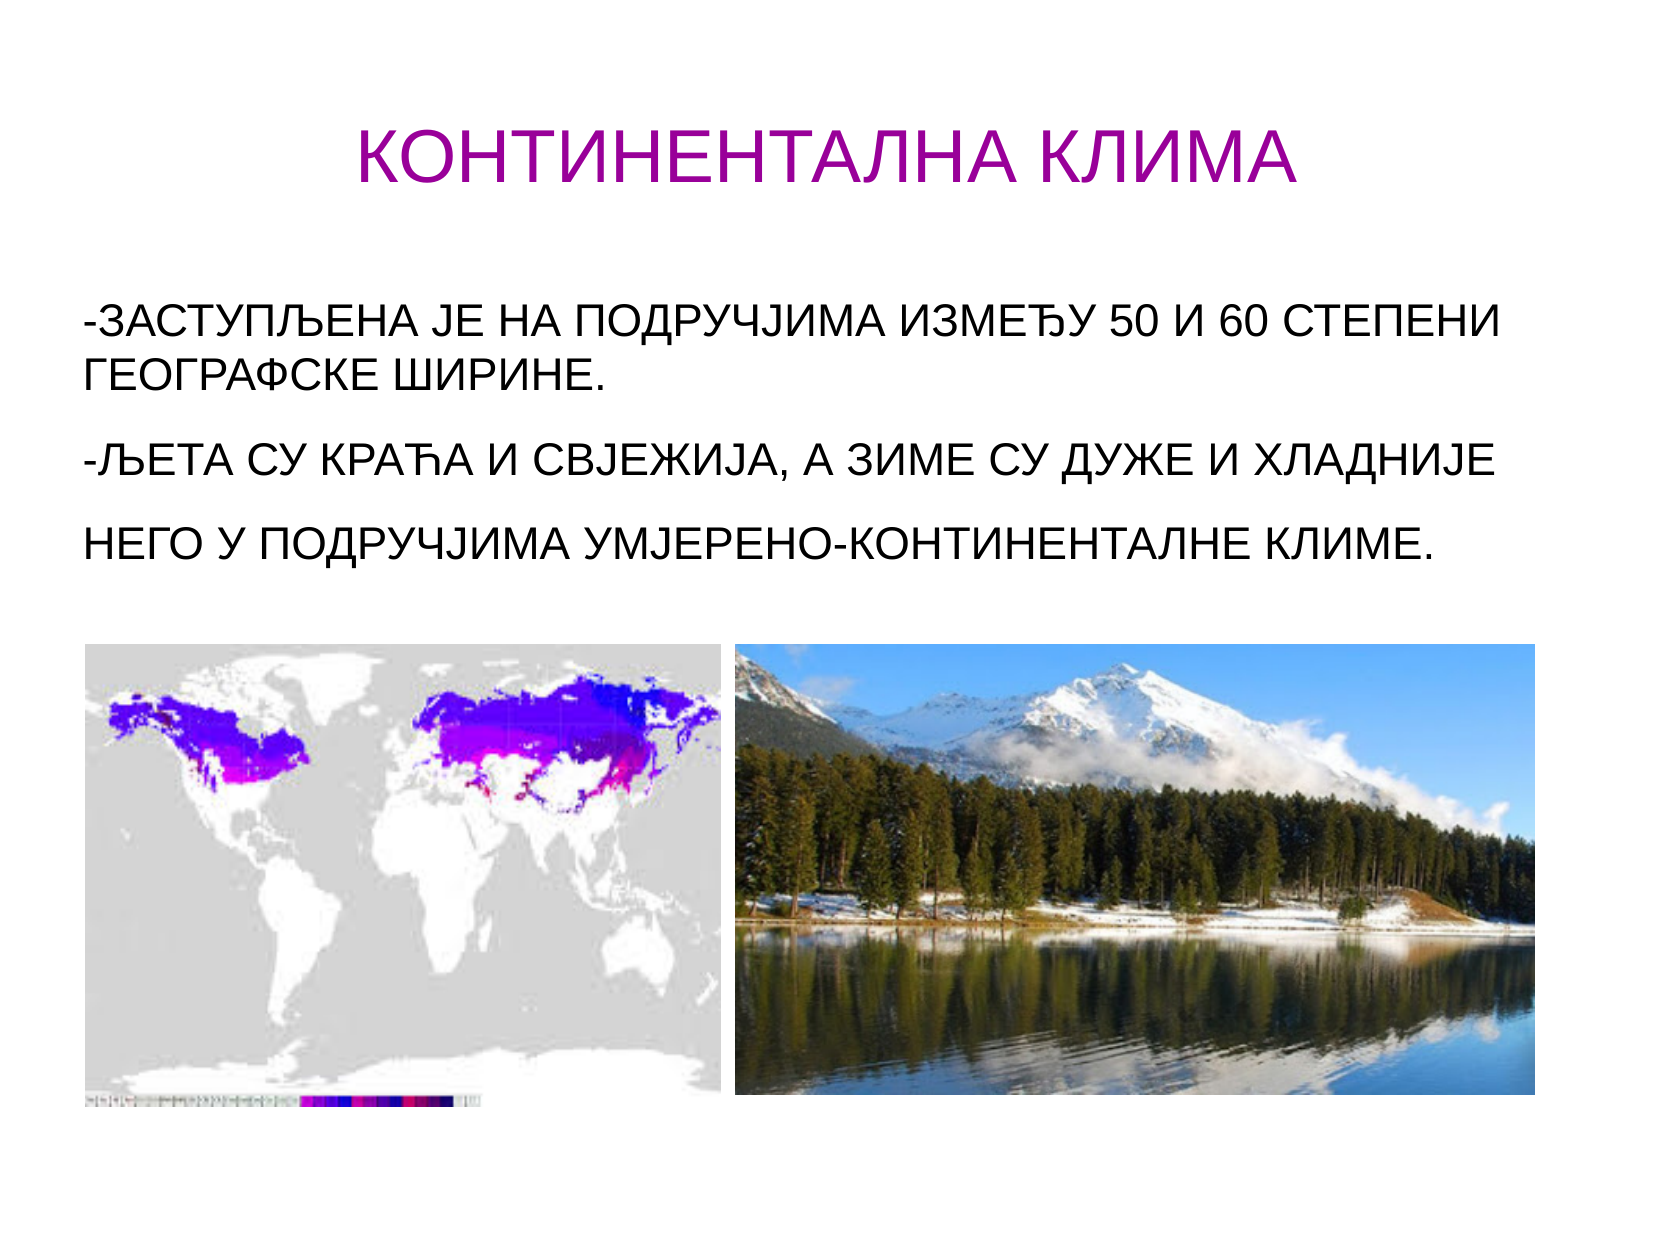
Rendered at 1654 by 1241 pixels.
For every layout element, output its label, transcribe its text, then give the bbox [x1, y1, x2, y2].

picture [85, 645, 721, 1107]
list -ЗАСТУПЉЕНА ЈЕ НА ПОДРУЧЈИМА ИЗМЕЂУ 50 И 60 СТЕПЕНИ ГЕОГРАФСКЕ ШИРИНЕ. -ЉЕТА СУ КРАЋА И СВЈЕЖИЈА, А ЗИМЕ СУ ДУЖЕ И ХЛАДНИЈЕ НЕГО У ПОДРУЧЈИМА УМЈЕРЕНО-КОНТИНЕНТАЛНЕ КЛИМЕ. [82, 290, 1571, 1109]
picture [735, 645, 1535, 1095]
title КОНТИНЕНТАЛНА КЛИМА [82, 49, 1571, 257]
